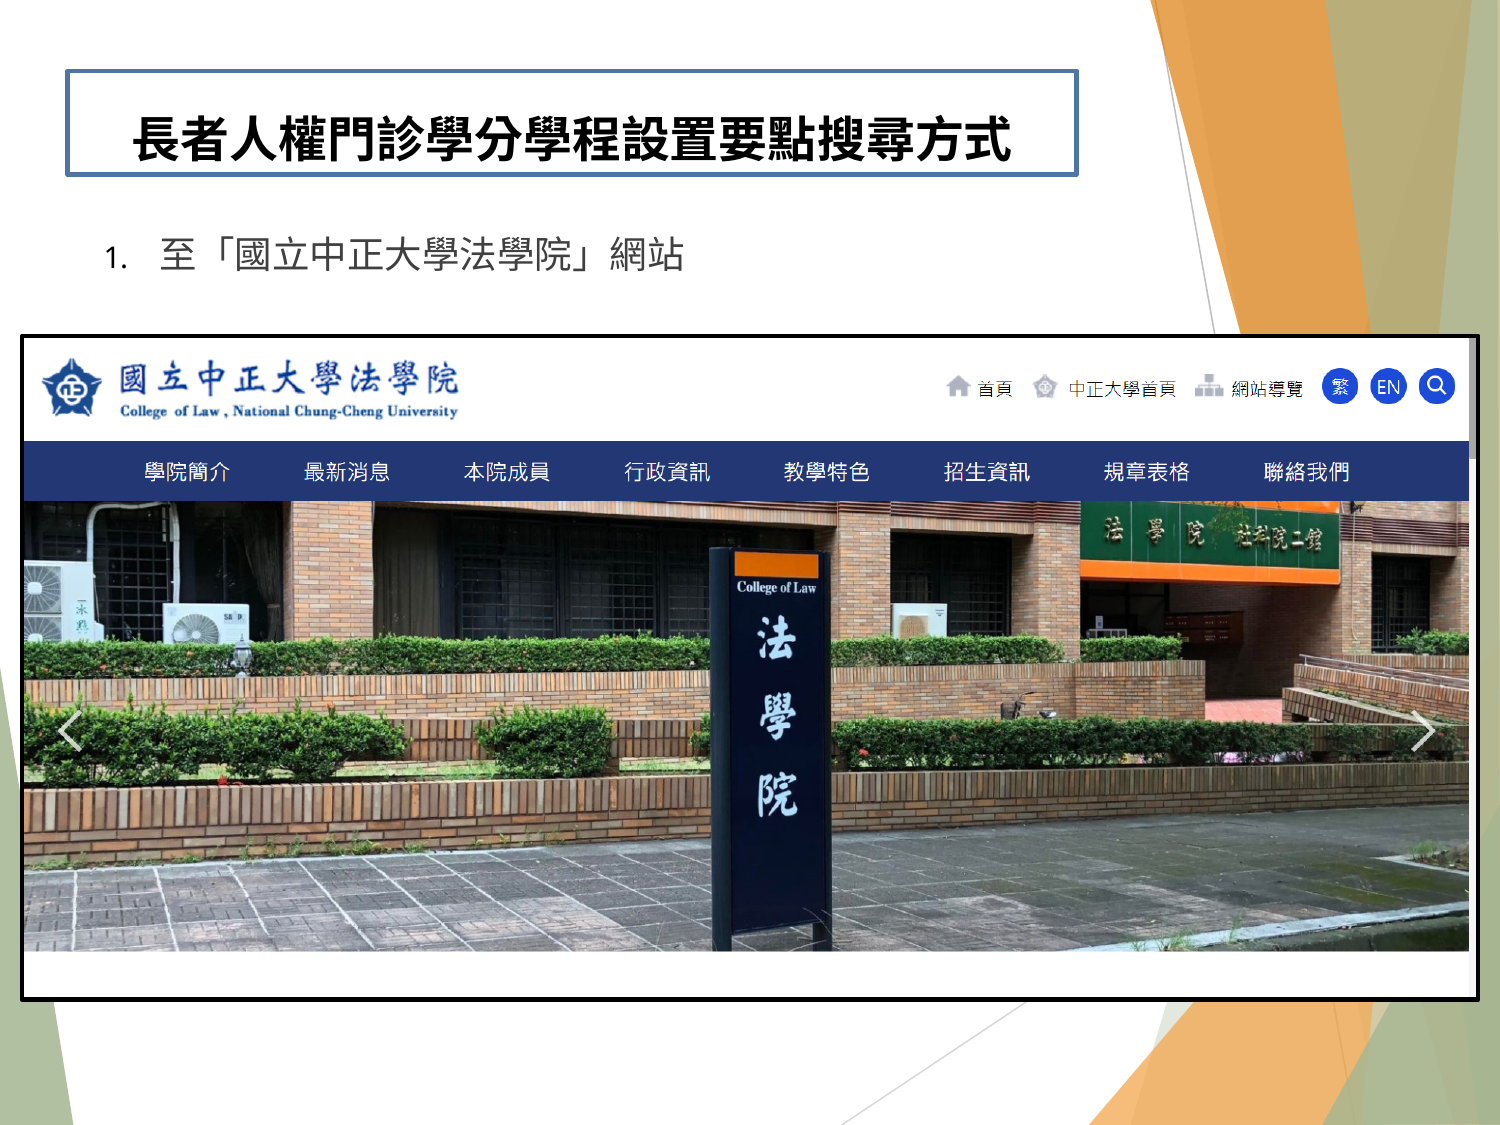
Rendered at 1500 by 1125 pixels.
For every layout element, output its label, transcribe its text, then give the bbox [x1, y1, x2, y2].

title 長者人權門診學分學程設置要點搜尋方式 [67, 71, 1077, 175]
list 至「國立中正大學法學院」網站 [88, 223, 1130, 316]
picture [24, 338, 1476, 998]
